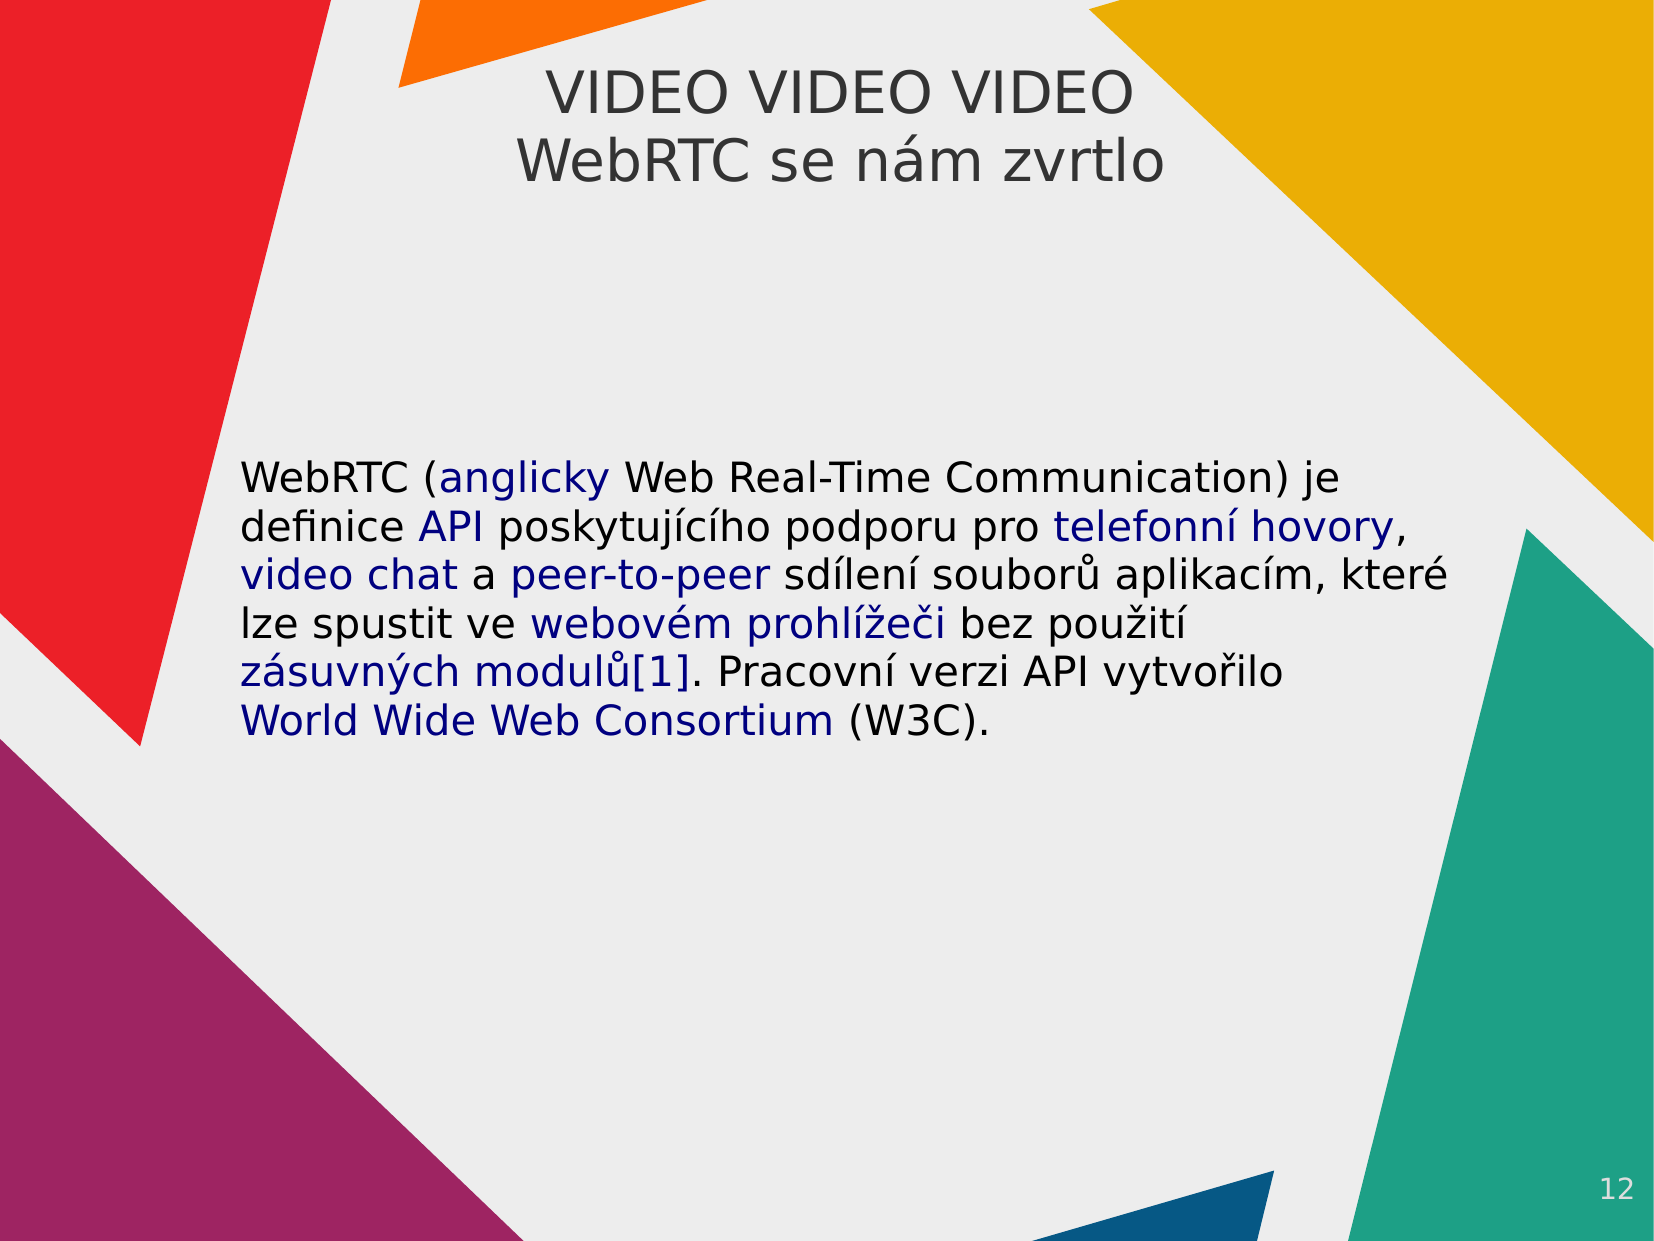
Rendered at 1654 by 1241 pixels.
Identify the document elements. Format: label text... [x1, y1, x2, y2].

title VIDEO VIDEO VIDEO WebRTC se nám zvrtlo [300, 60, 1382, 446]
text_box WebRTC (anglicky Web Real-Time Communication) je definice API poskytujícího podporu pro telefonní hovory, video chat a peer-to-peer sdílení souborů aplikacím, které lze spustit ve webovém prohlížeči bez použití zásuvných modulů[1]. Pracovní verzi API vytvořilo World Wide Web Consortium (W3C). [225, 446, 1471, 946]
